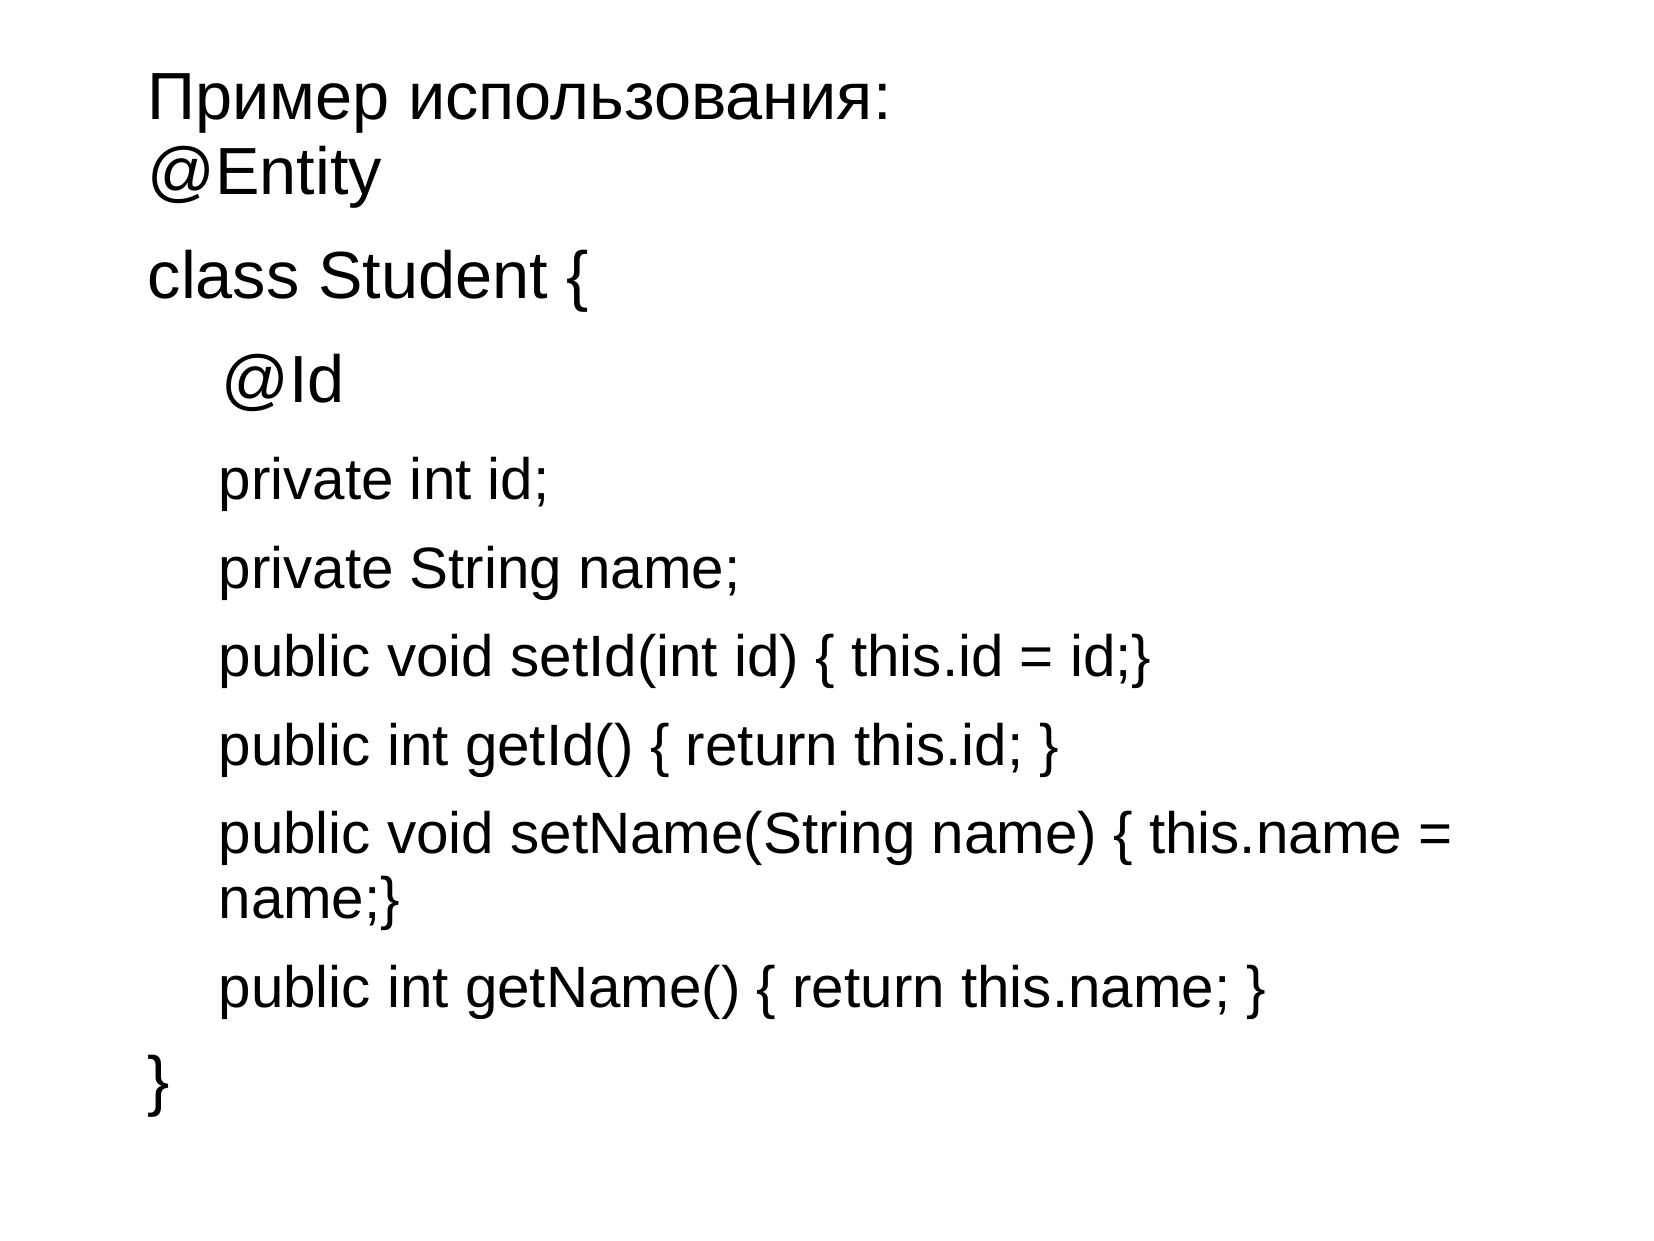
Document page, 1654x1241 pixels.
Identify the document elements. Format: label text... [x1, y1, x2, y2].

list Пример использования: @Entity class Student { @Id private int id; private String name; public void setId(int id) { this.id = id;} public int getId() { return this.id; } public void setName(String name) { this.name = name;} public int getName() { return this.name; } } [76, 59, 1565, 1117]
